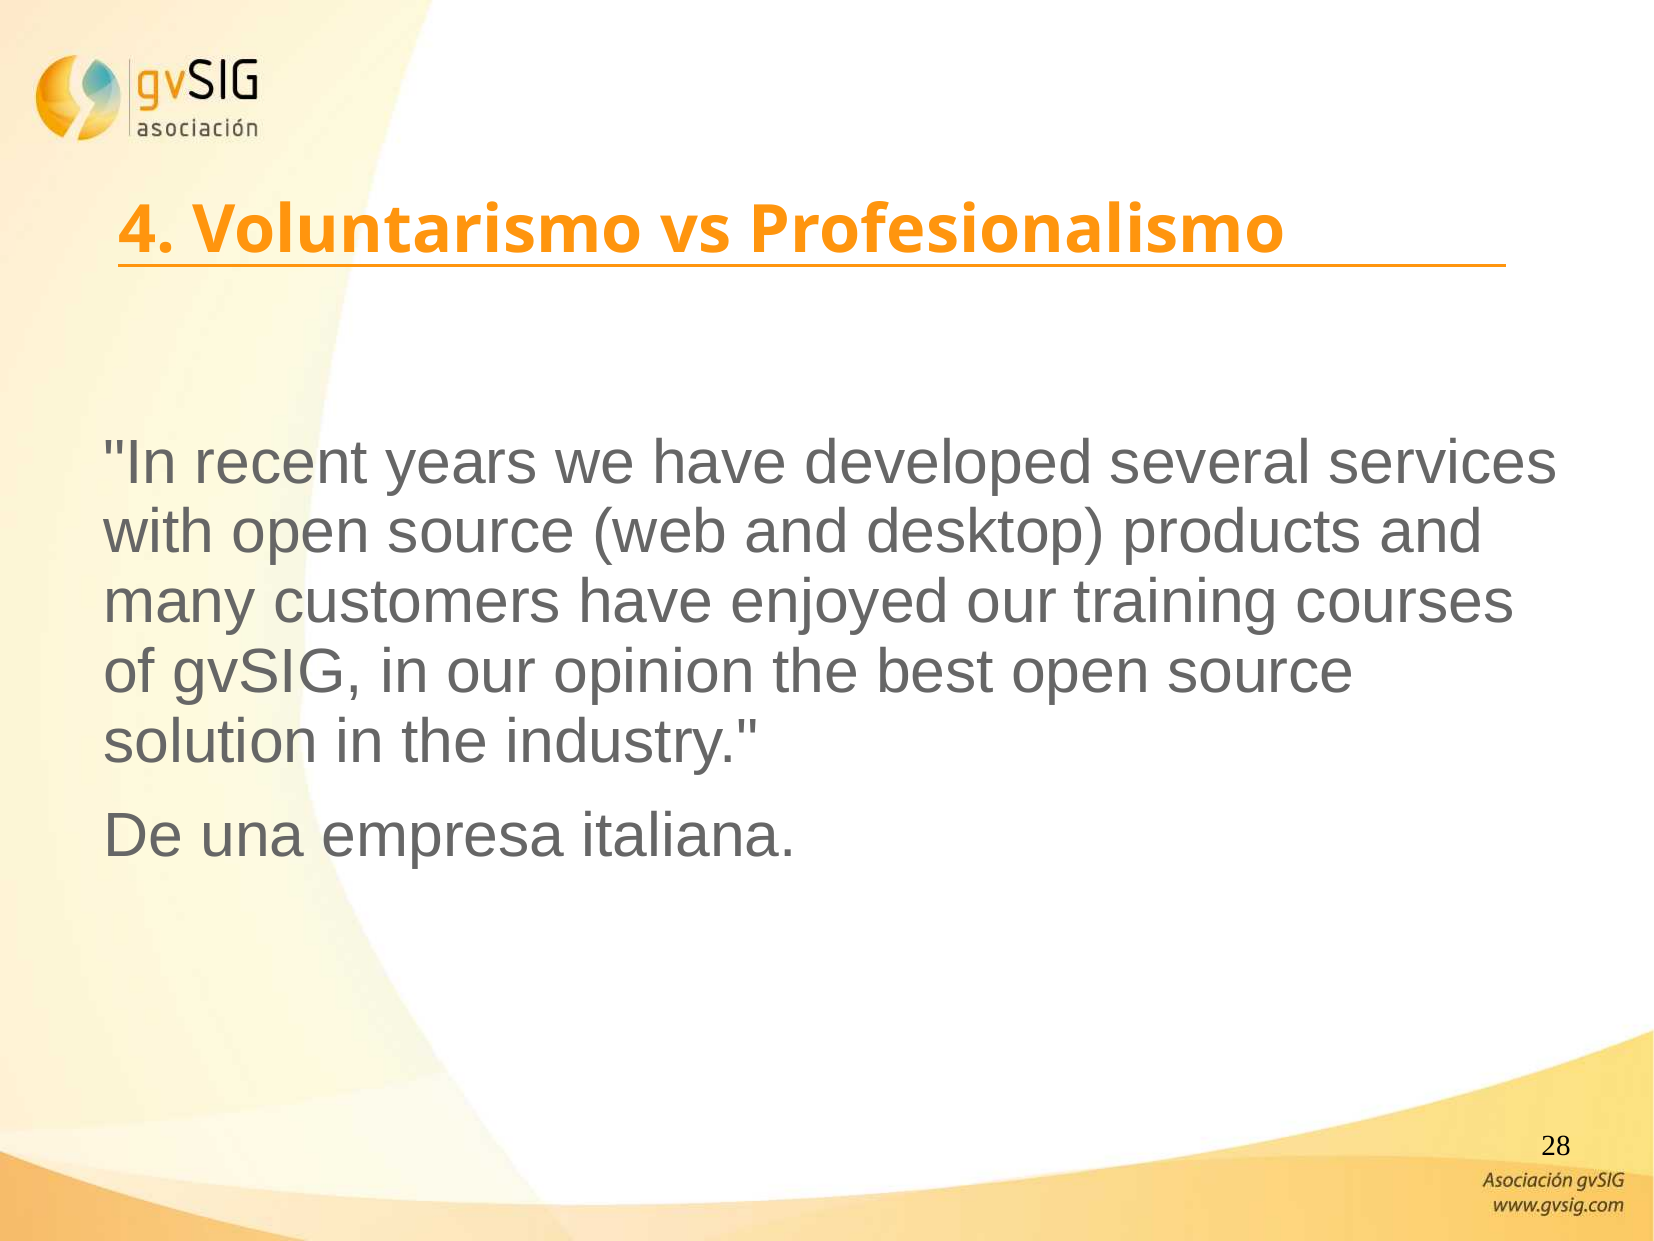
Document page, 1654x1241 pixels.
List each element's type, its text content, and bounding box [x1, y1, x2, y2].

picture [0, 0, 1654, 1241]
title 4. Voluntarismo vs Profesionalismo [118, 177, 1607, 276]
text_box "In recent years we have developed several services with open source (web and desktop) products and many customers have enjoyed our training courses of gvSIG, in our opinion the best open source solution in the industry." De una empresa italiana. [88, 324, 1595, 878]
